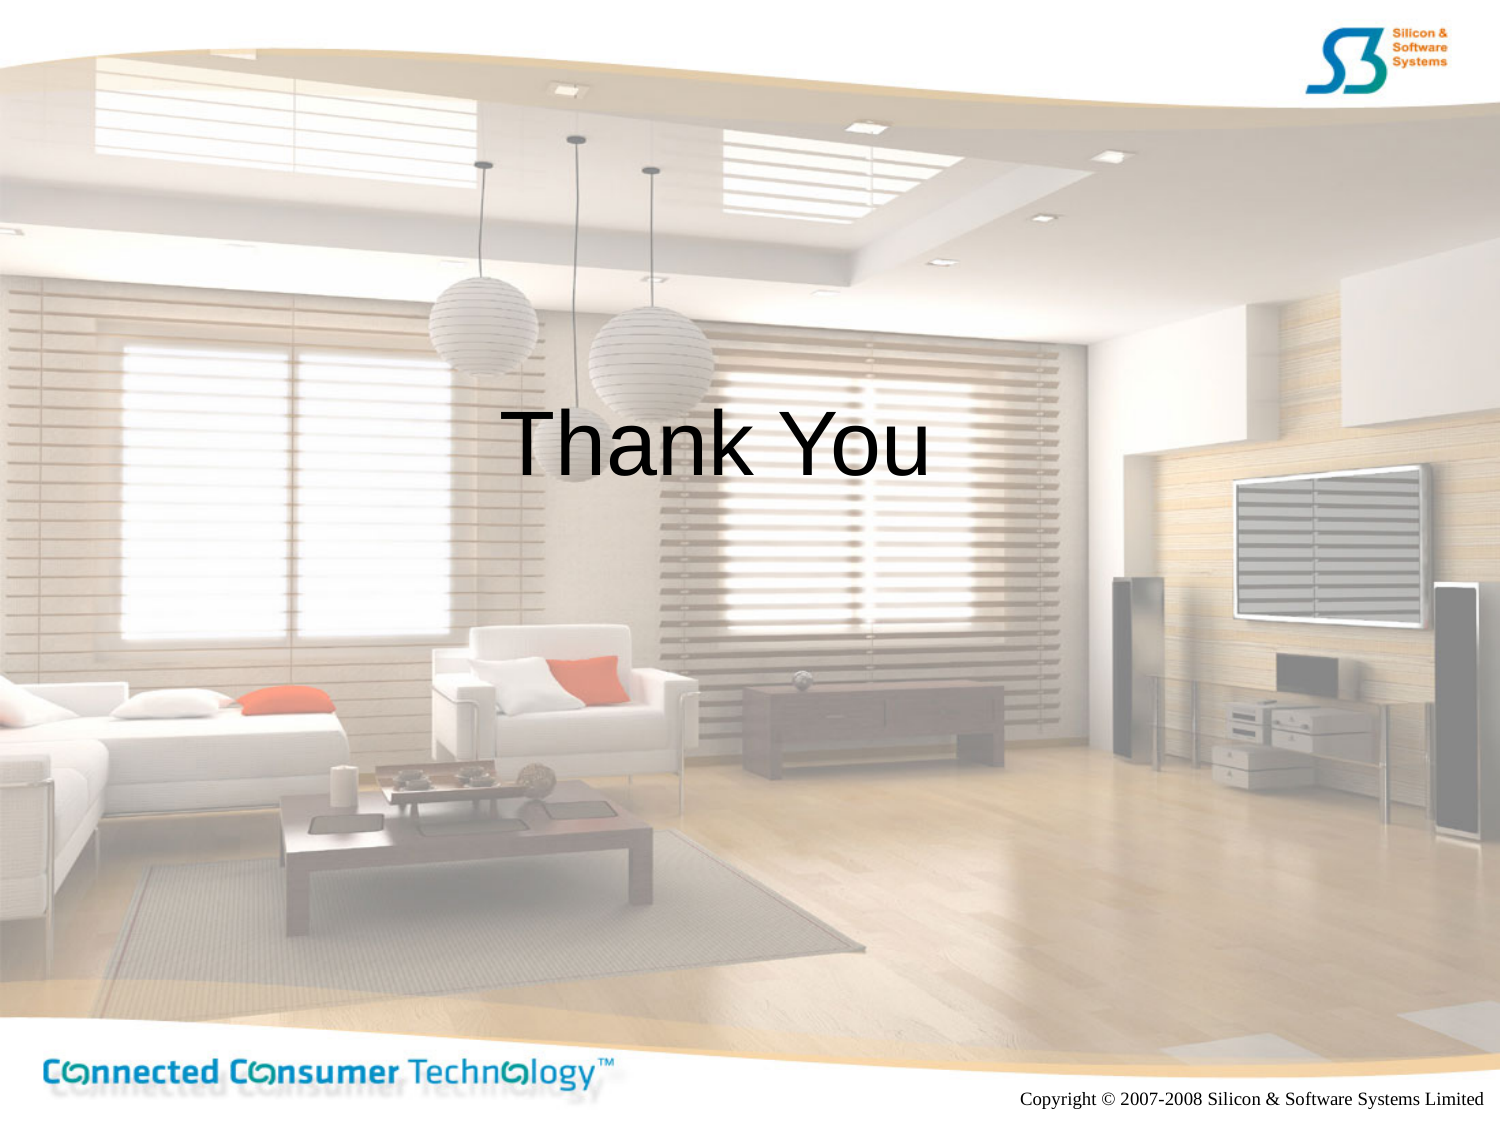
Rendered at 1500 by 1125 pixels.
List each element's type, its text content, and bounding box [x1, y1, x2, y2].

picture [0, 0, 1500, 1125]
title Thank You [41, 349, 1392, 538]
